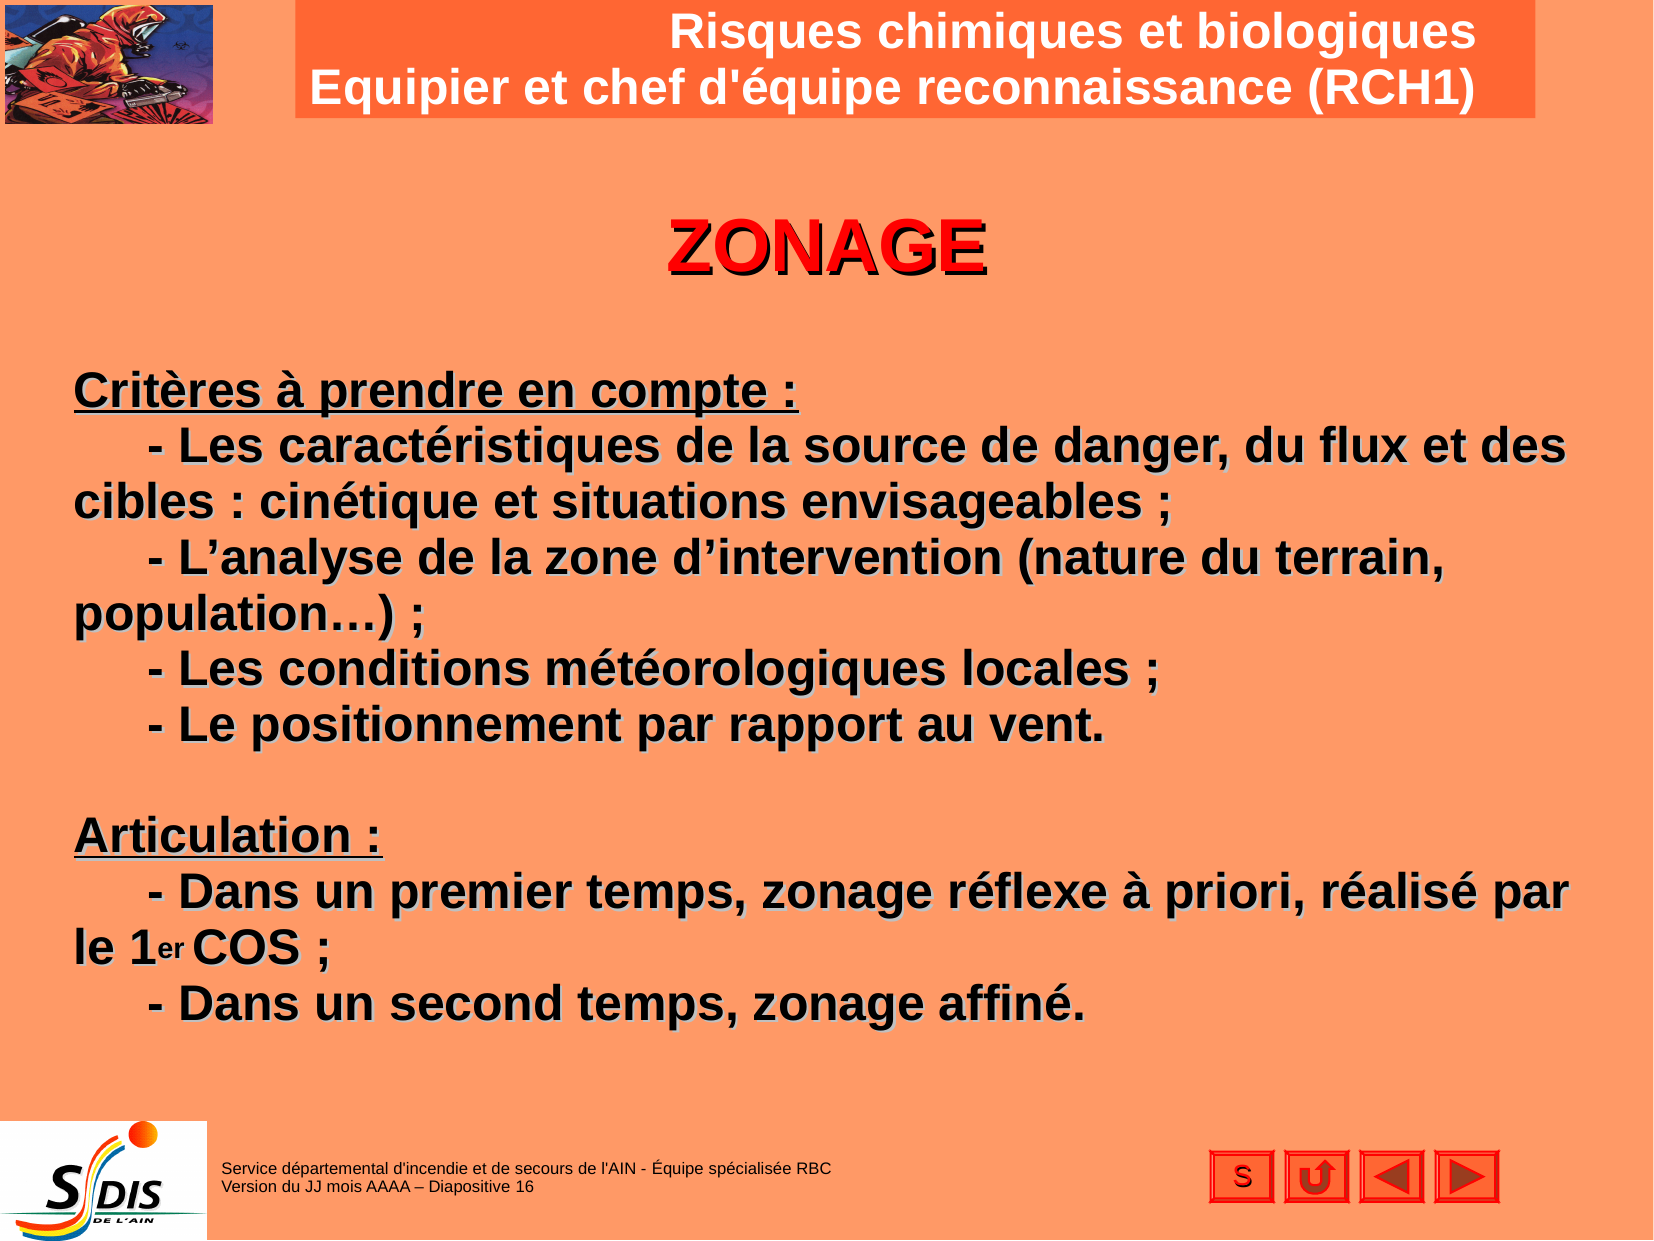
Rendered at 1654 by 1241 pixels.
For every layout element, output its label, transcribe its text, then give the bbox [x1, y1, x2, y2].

text_box ZONAGE [59, 196, 1595, 296]
text_box [1362, 1151, 1424, 1202]
text_box [1437, 1151, 1499, 1202]
text_box [1212, 1151, 1274, 1202]
picture [0, 1121, 207, 1241]
text_box Critères à prendre en compte : - Les caractéristiques de la source de danger, du flux et des cibles : cinétique et situations envisageables ; - L’analyse de la zone d’intervention (nature du terrain, population…) ; - Les conditions météorologiques locales ; - Le positionnement par rapport au vent. Articulation : - Dans un premier temps, zonage réflexe à priori, réalisé par le 1er COS ; - Dans un second temps, zonage affiné. [59, 354, 1595, 1054]
text_box S [1217, 1151, 1267, 1200]
picture [5, 5, 213, 124]
text_box [1287, 1151, 1349, 1202]
